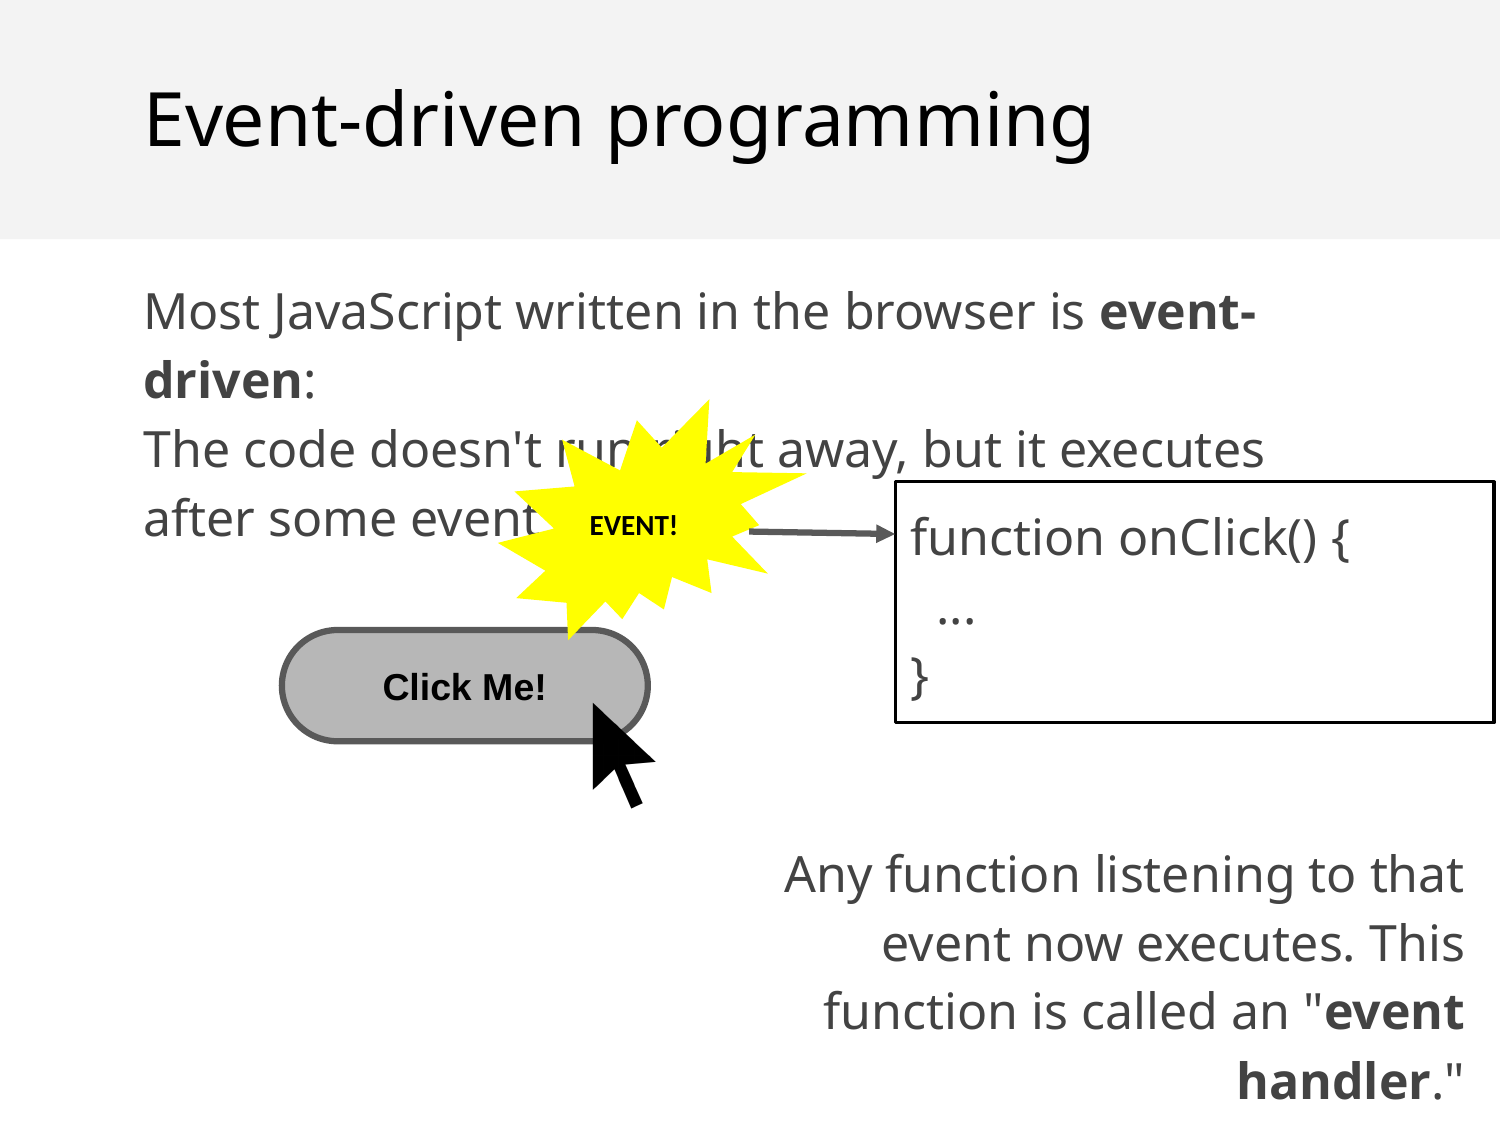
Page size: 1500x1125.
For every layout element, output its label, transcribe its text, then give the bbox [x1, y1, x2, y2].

title Event-driven programming [128, 56, 1372, 183]
text_box Click Me! [281, 630, 648, 742]
list Most JavaScript written in the browser is event-driven: The code doesn't run right away, but it executes after some event fires. [128, 255, 1372, 497]
picture [556, 692, 682, 819]
list Any function listening to that event now executes. This function is called an "event handler." [681, 818, 1481, 1029]
text_box EVENT! [497, 399, 807, 641]
text_box function onClick() { ... } [895, 481, 1495, 723]
